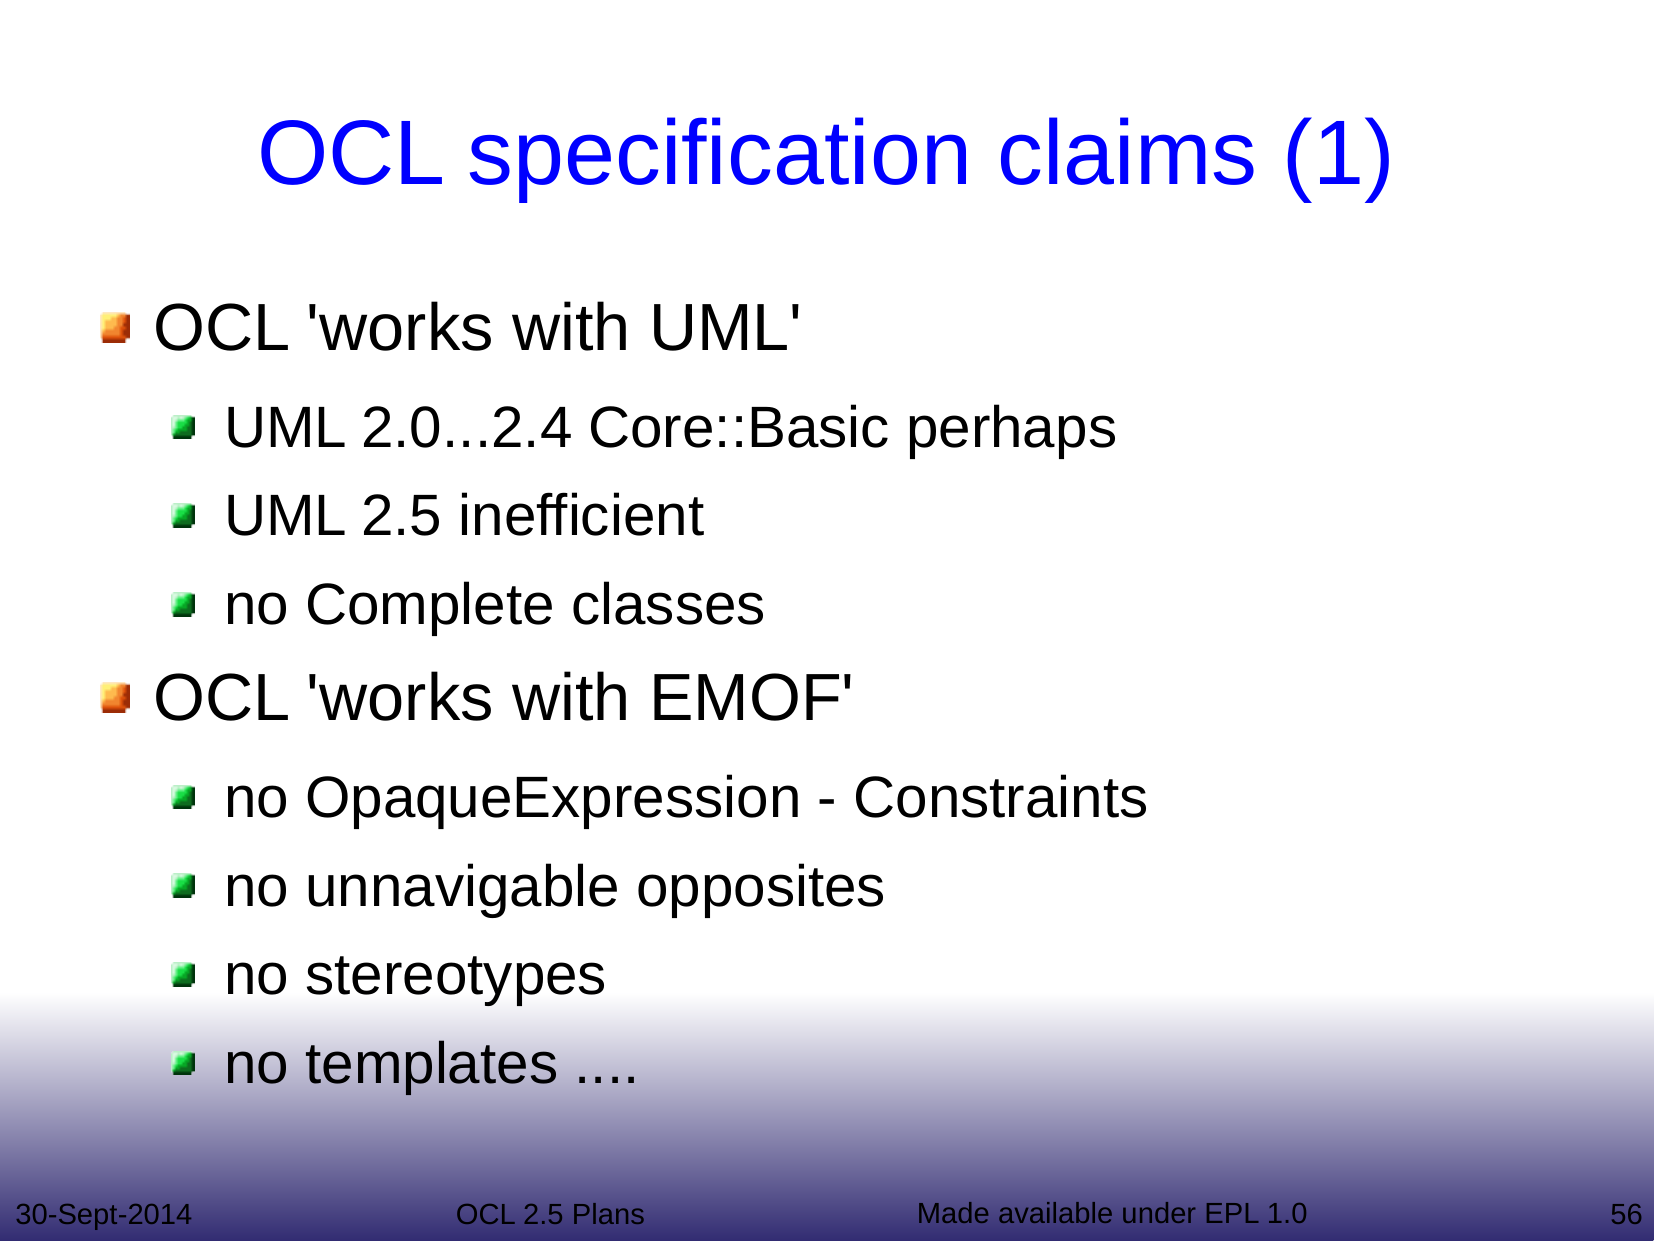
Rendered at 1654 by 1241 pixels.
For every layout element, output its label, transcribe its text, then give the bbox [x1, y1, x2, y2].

list OCL 'works with UML' UML 2.0...2.4 Core::Basic perhaps UML 2.5 inefficient no Complete classes OCL 'works with EMOF' no OpaqueExpression - Constraints no unnavigable opposites no stereotypes no templates .... [82, 290, 1571, 1109]
title OCL specification claims (1) [82, 49, 1571, 257]
